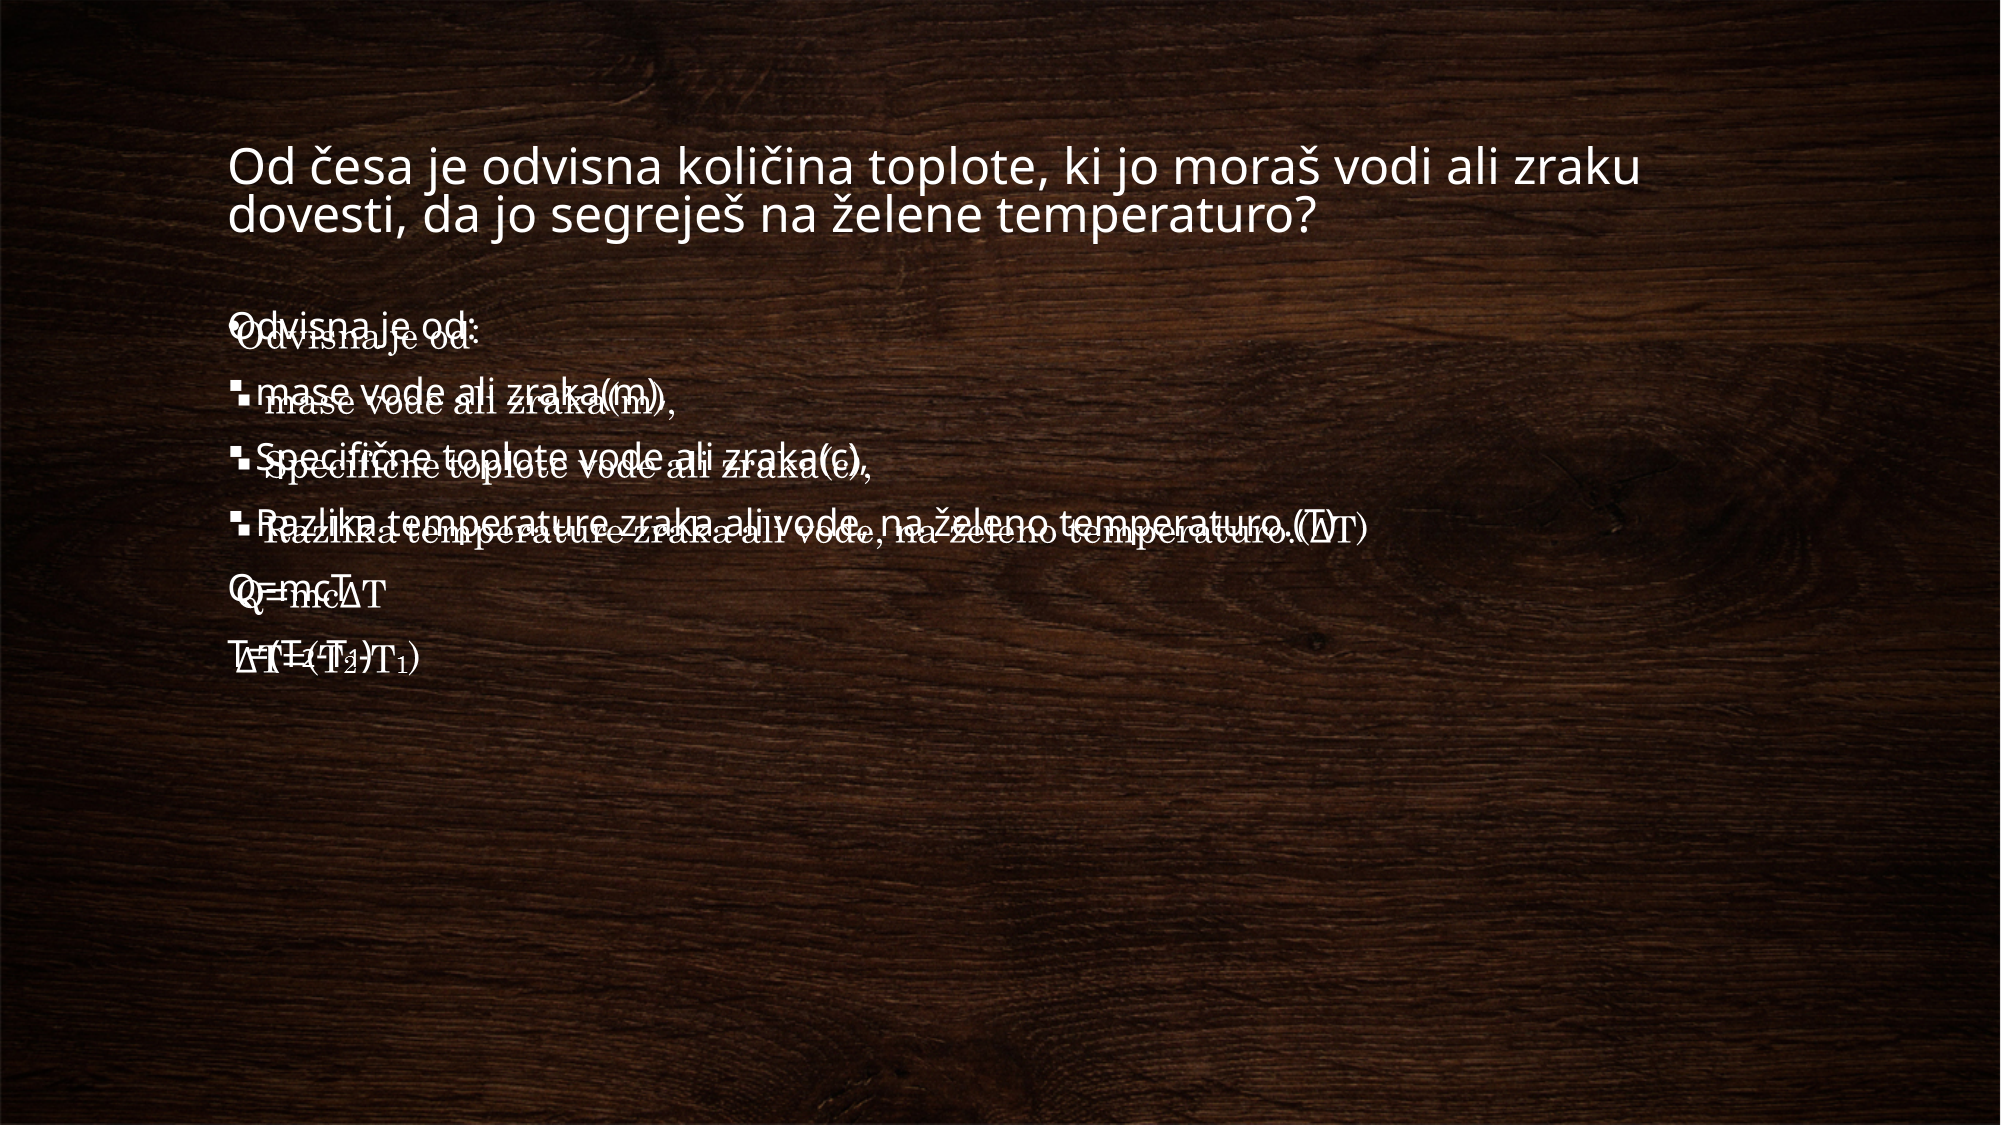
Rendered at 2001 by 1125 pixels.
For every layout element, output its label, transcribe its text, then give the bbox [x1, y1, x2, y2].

picture [0, 0, 2001, 1125]
title Od česa je odvisna količina toplote, ki jo moraš vodi ali zraku dovesti, da jo segreješ na želene temperaturo? [212, 62, 1788, 250]
list [212, 299, 1788, 1013]
